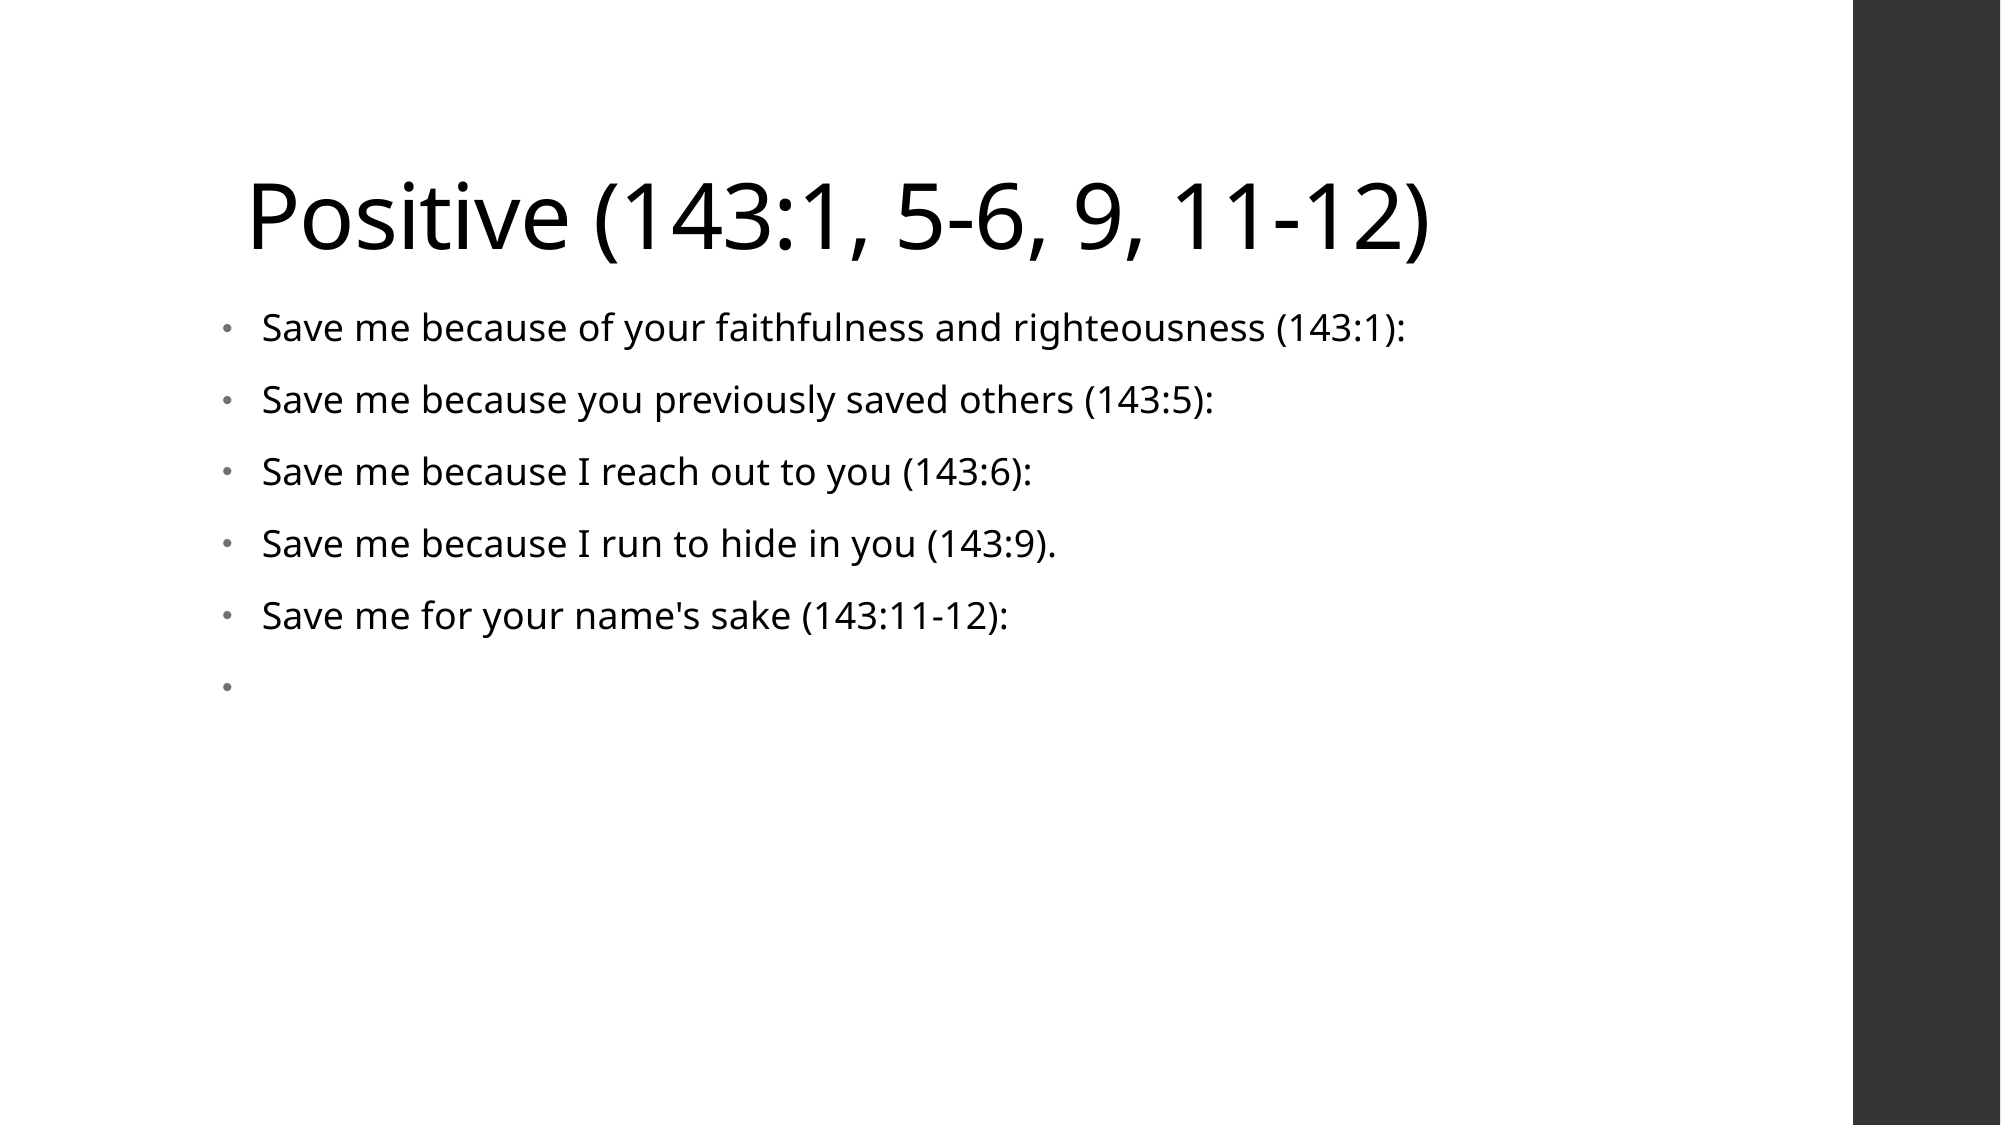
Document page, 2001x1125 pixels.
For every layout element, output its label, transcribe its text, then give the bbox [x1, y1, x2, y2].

title Positive (143:1, 5-6, 9, 11-12) [206, 60, 1797, 278]
list Save me because of your faithfulness and righteousness (143:1): Save me because you previously saved others (143:5): Save me because I reach out to you (143:6): Save me because I run to hide in you (143:9). Save me for your name's sake (143:11-12): [206, 299, 1617, 1014]
